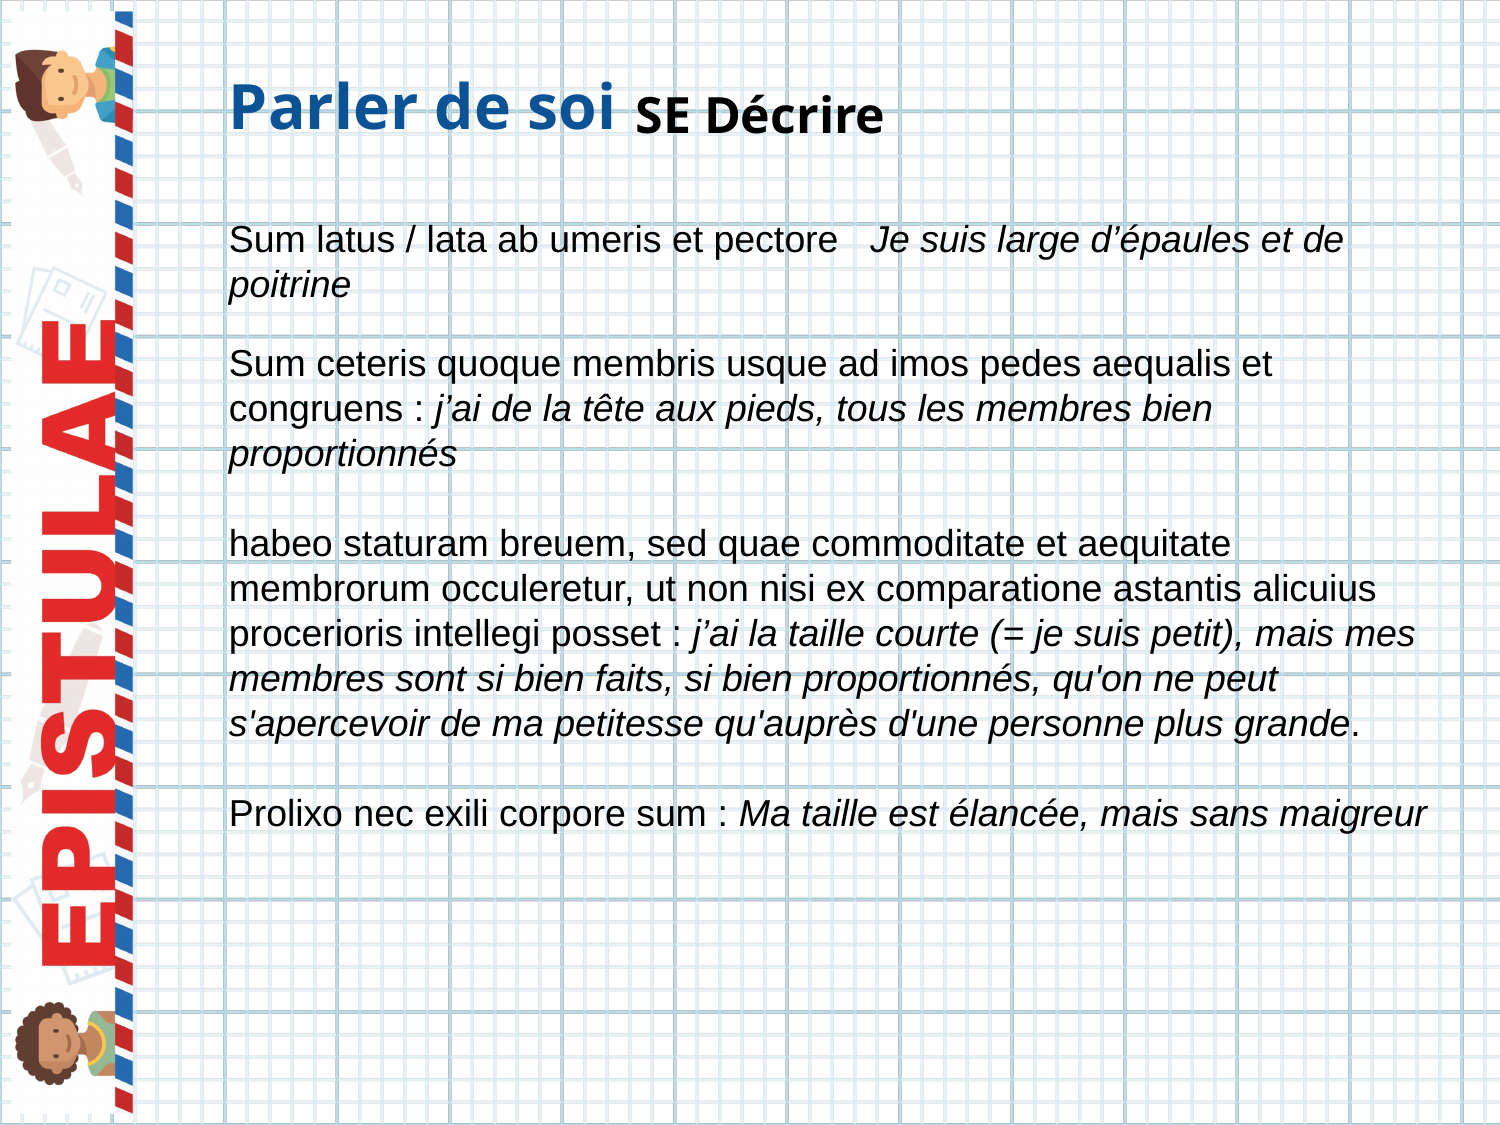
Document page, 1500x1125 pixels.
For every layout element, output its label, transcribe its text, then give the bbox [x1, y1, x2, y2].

picture [0, 0, 1500, 1125]
text_box Sum latus / lata ab umeris et pectore Je suis large d’épaules et de poitrine Sum ceteris quoque membris usque ad imos pedes aequalis et congruens : j’ai de la tête aux pieds, tous les membres bien proportionnés habeo staturam breuem, sed quae commoditate et aequitate membrorum occuleretur, ut non nisi ex comparatione astantis alicuius procerioris intellegi posset : j’ai la taille courte (= je suis petit), mais mes membres sont si bien faits, si bien proportionnés, qu'on ne peut s'apercevoir de ma petitesse qu'auprès d'une personne plus grande. Prolixo nec exili corpore sum : Ma taille est élancée, mais sans maigreur [213, 199, 1447, 1068]
text_box SE Décrire [620, 68, 1500, 216]
text_box Parler de soi [213, 51, 1110, 199]
